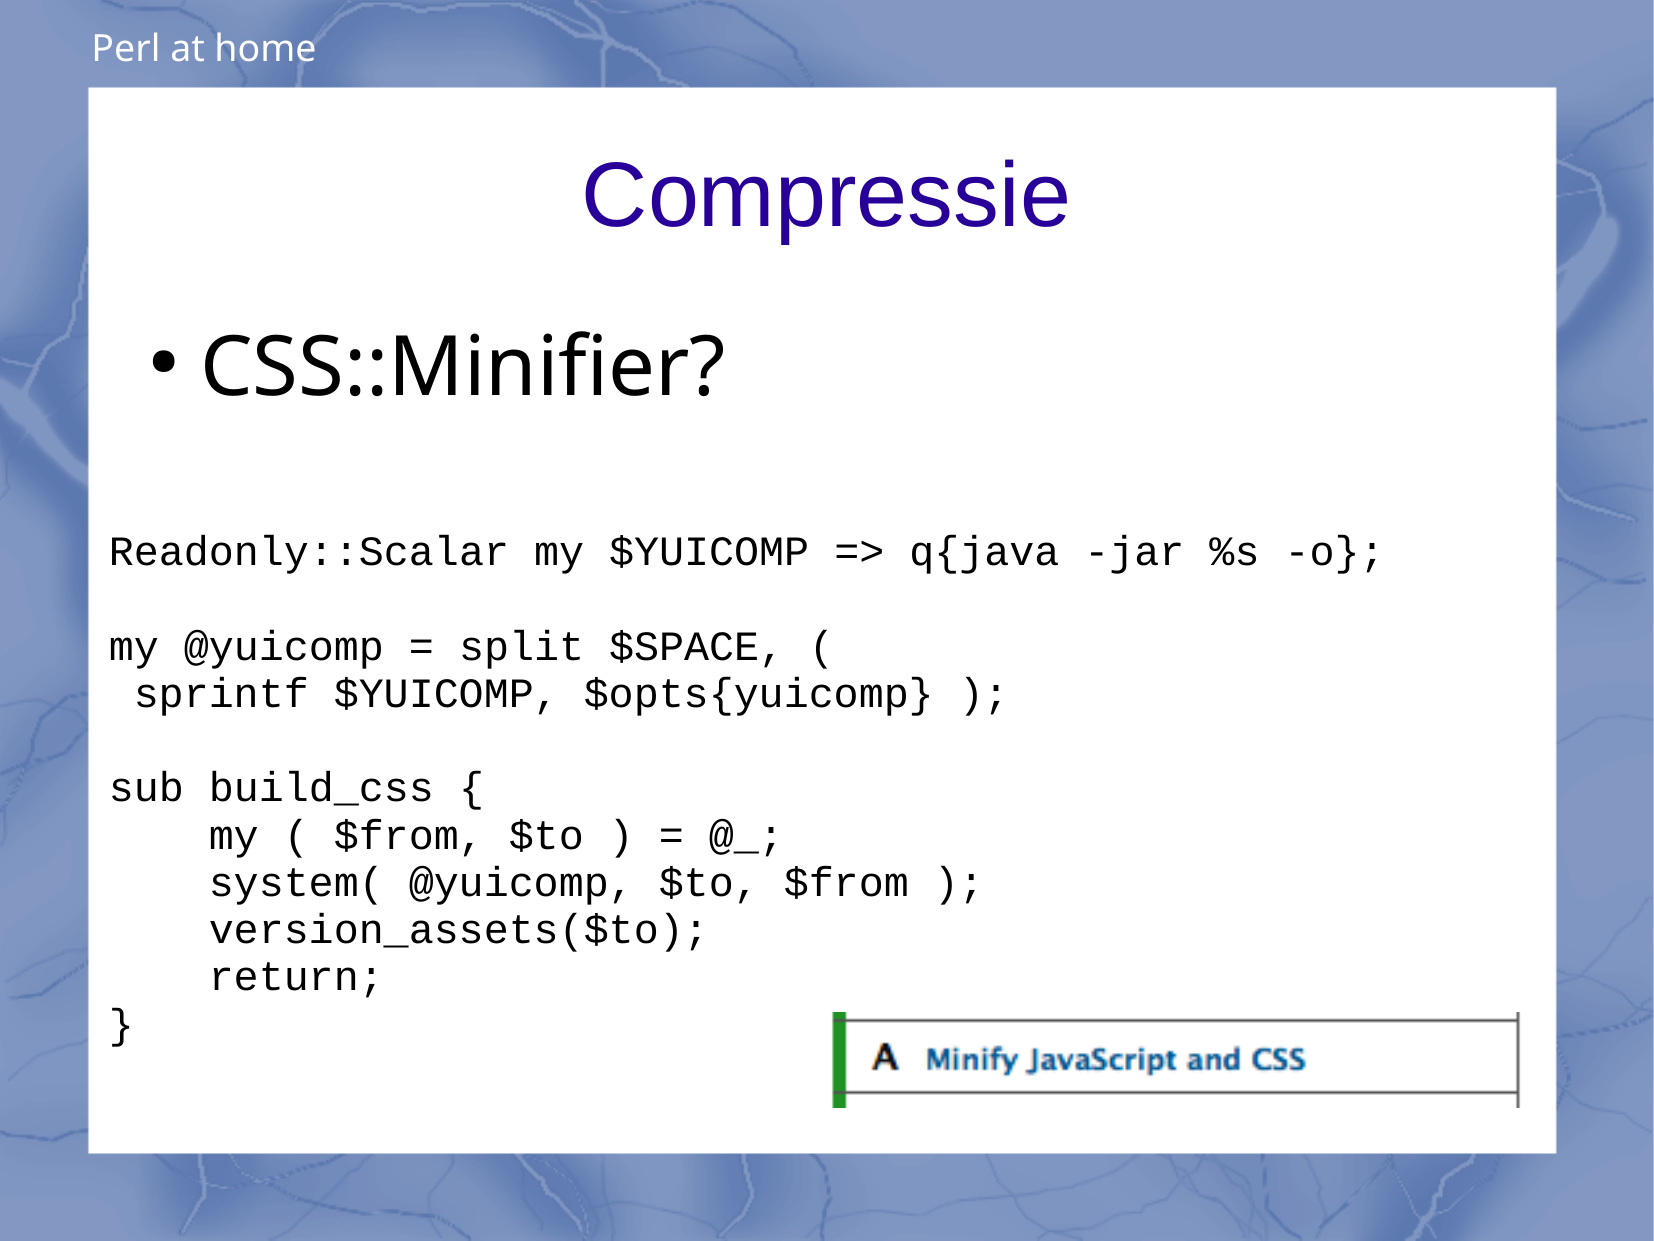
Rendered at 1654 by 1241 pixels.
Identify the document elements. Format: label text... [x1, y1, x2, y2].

title Compressie [118, 98, 1536, 291]
picture [0, 0, 1654, 1241]
text_box Readonly::Scalar my $YUICOMP => q{java -jar %s -o}; my @yuicomp = split $SPACE, ( sprintf $YUICOMP, $opts{yuicomp} ); sub build_css { my ( $from, $to ) = @_; system( @yuicomp, $to, $from ); version_assets($to); return; } [68, 513, 1411, 1164]
text_box CSS::Minifier? [123, 288, 685, 421]
